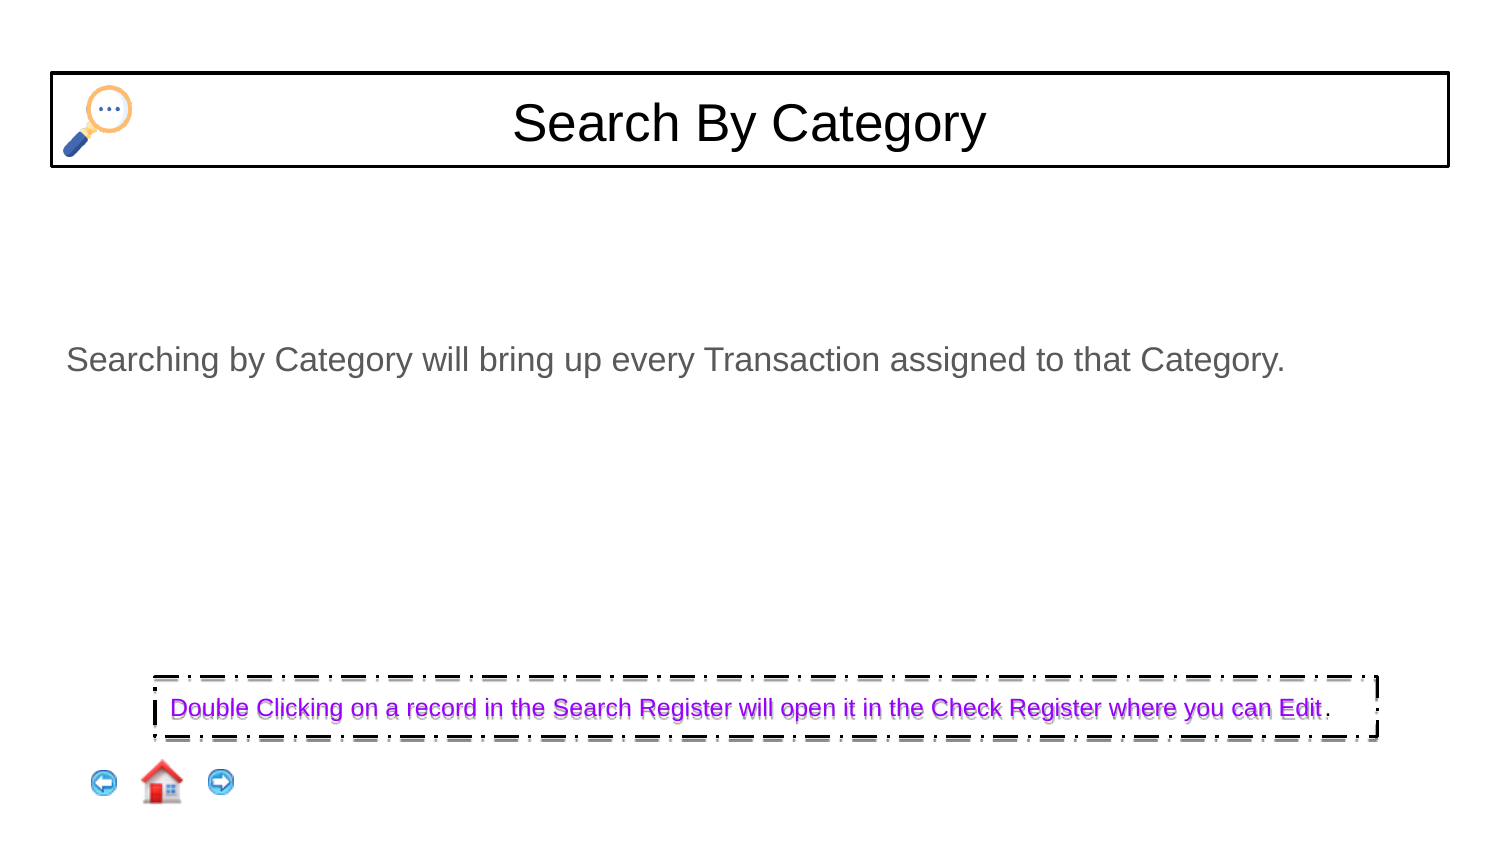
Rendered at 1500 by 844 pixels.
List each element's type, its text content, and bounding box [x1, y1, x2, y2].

text_box Double Clicking on a record in the Search Register will open it in the Check Register where you can Edit. [154, 676, 1378, 737]
picture [63, 85, 132, 157]
picture [91, 770, 117, 796]
list Searching by Category will bring up every Transaction assigned to that Category. [51, 316, 1449, 394]
picture [137, 758, 188, 809]
picture [208, 769, 234, 795]
title Search By Category [51, 72, 1449, 167]
